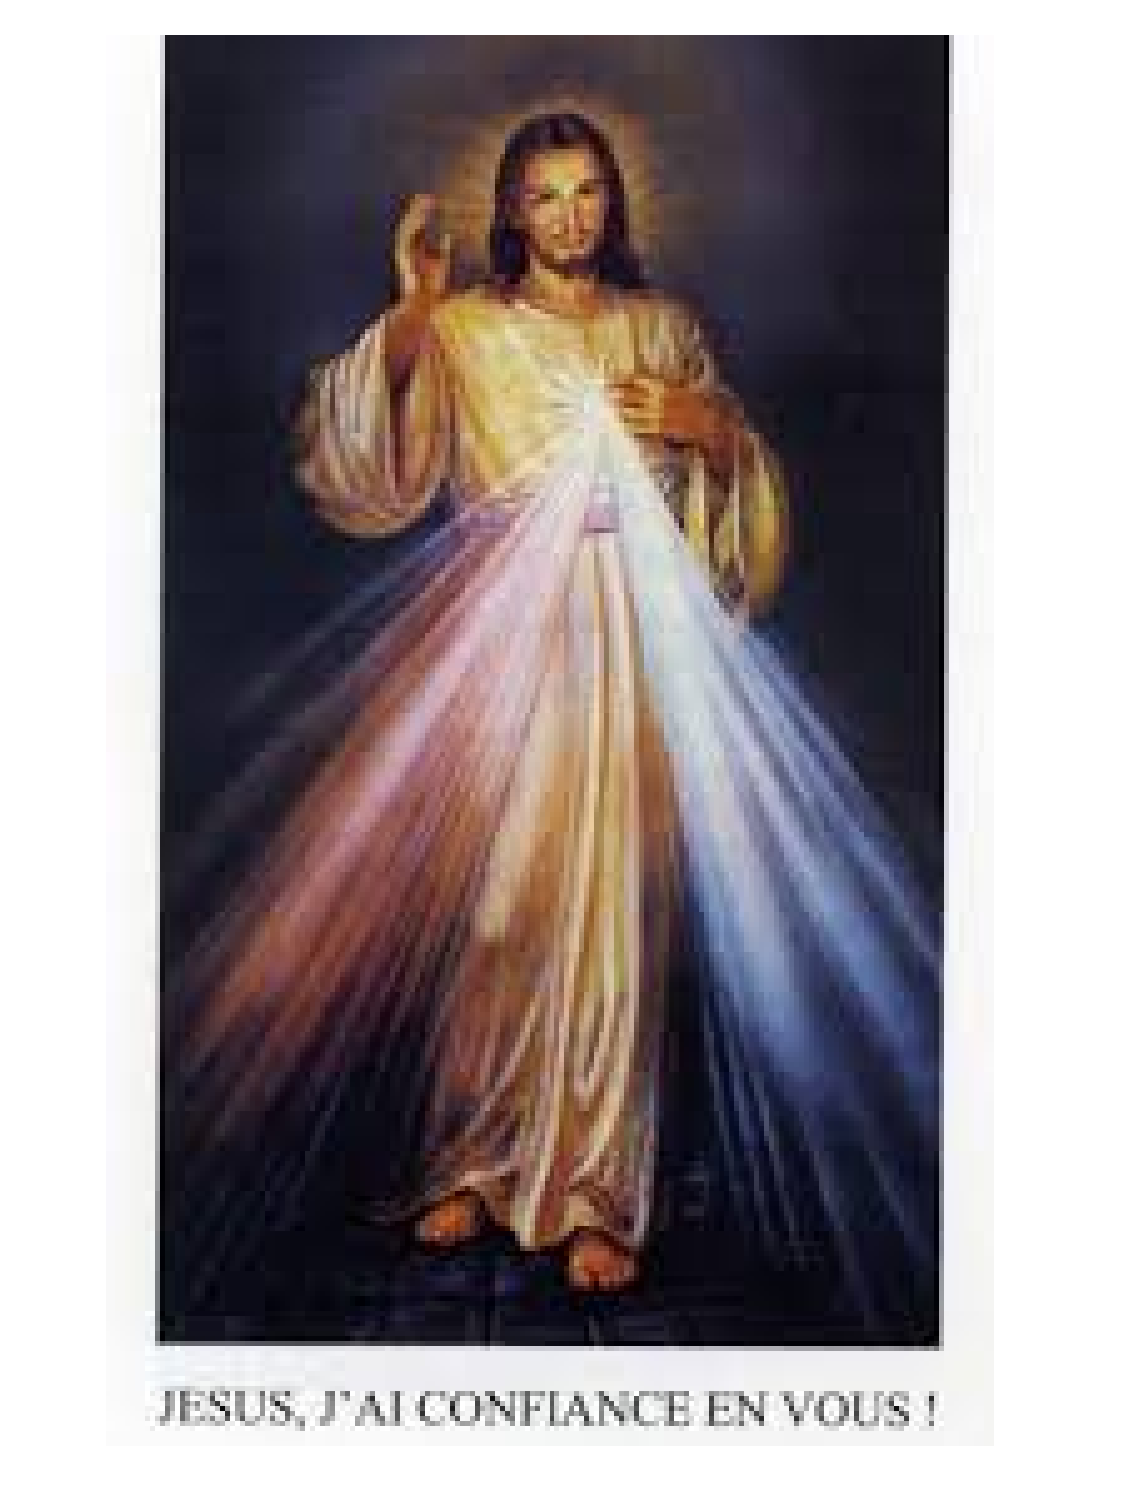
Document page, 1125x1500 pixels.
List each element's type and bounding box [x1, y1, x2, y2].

picture [106, 35, 994, 1446]
